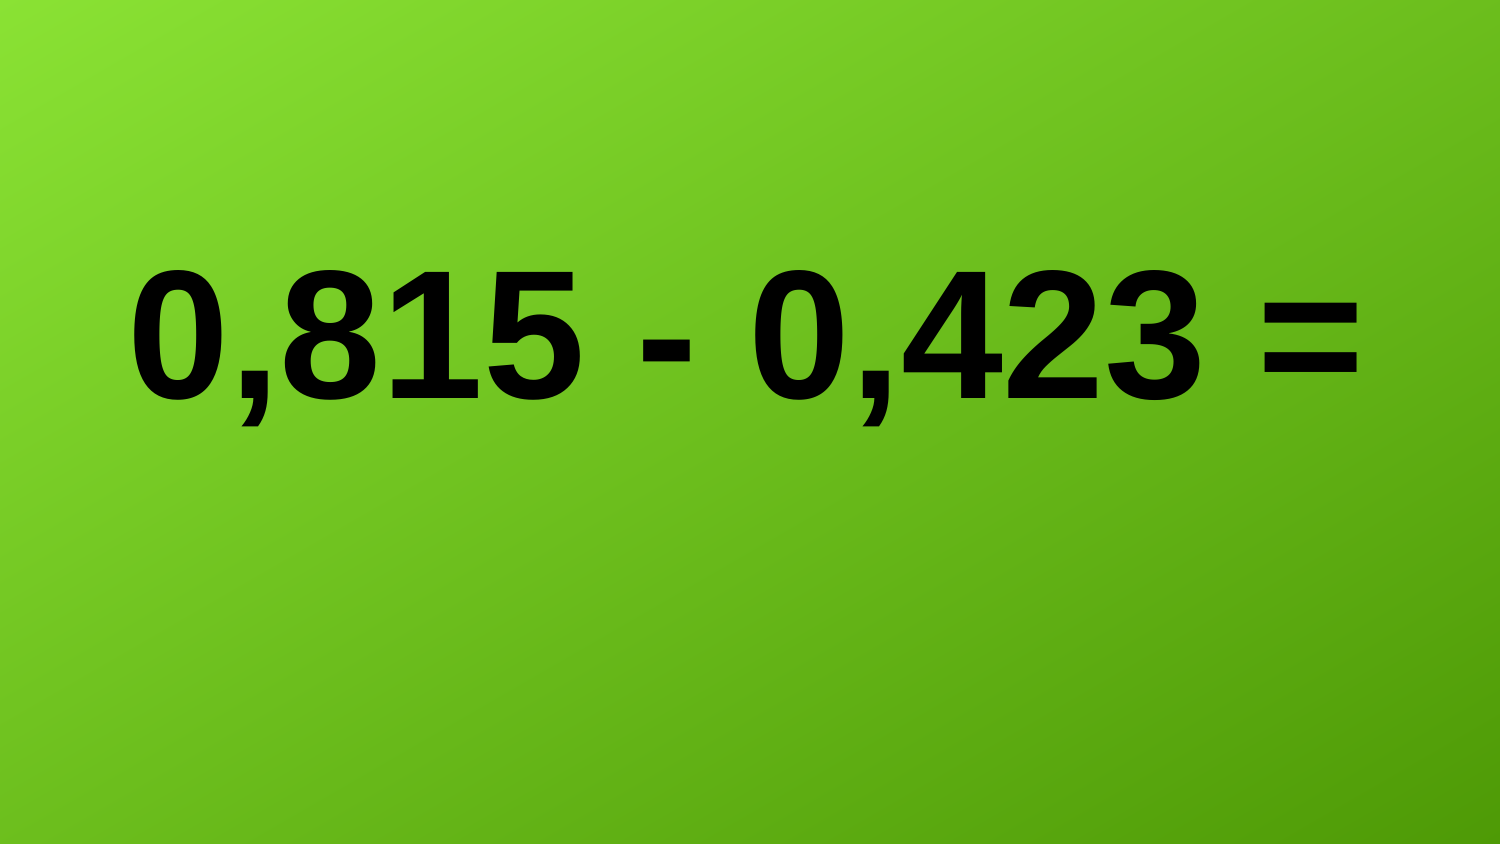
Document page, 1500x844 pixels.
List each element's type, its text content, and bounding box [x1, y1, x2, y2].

text_box 0,815 - 0,423 = [112, 259, 1388, 450]
